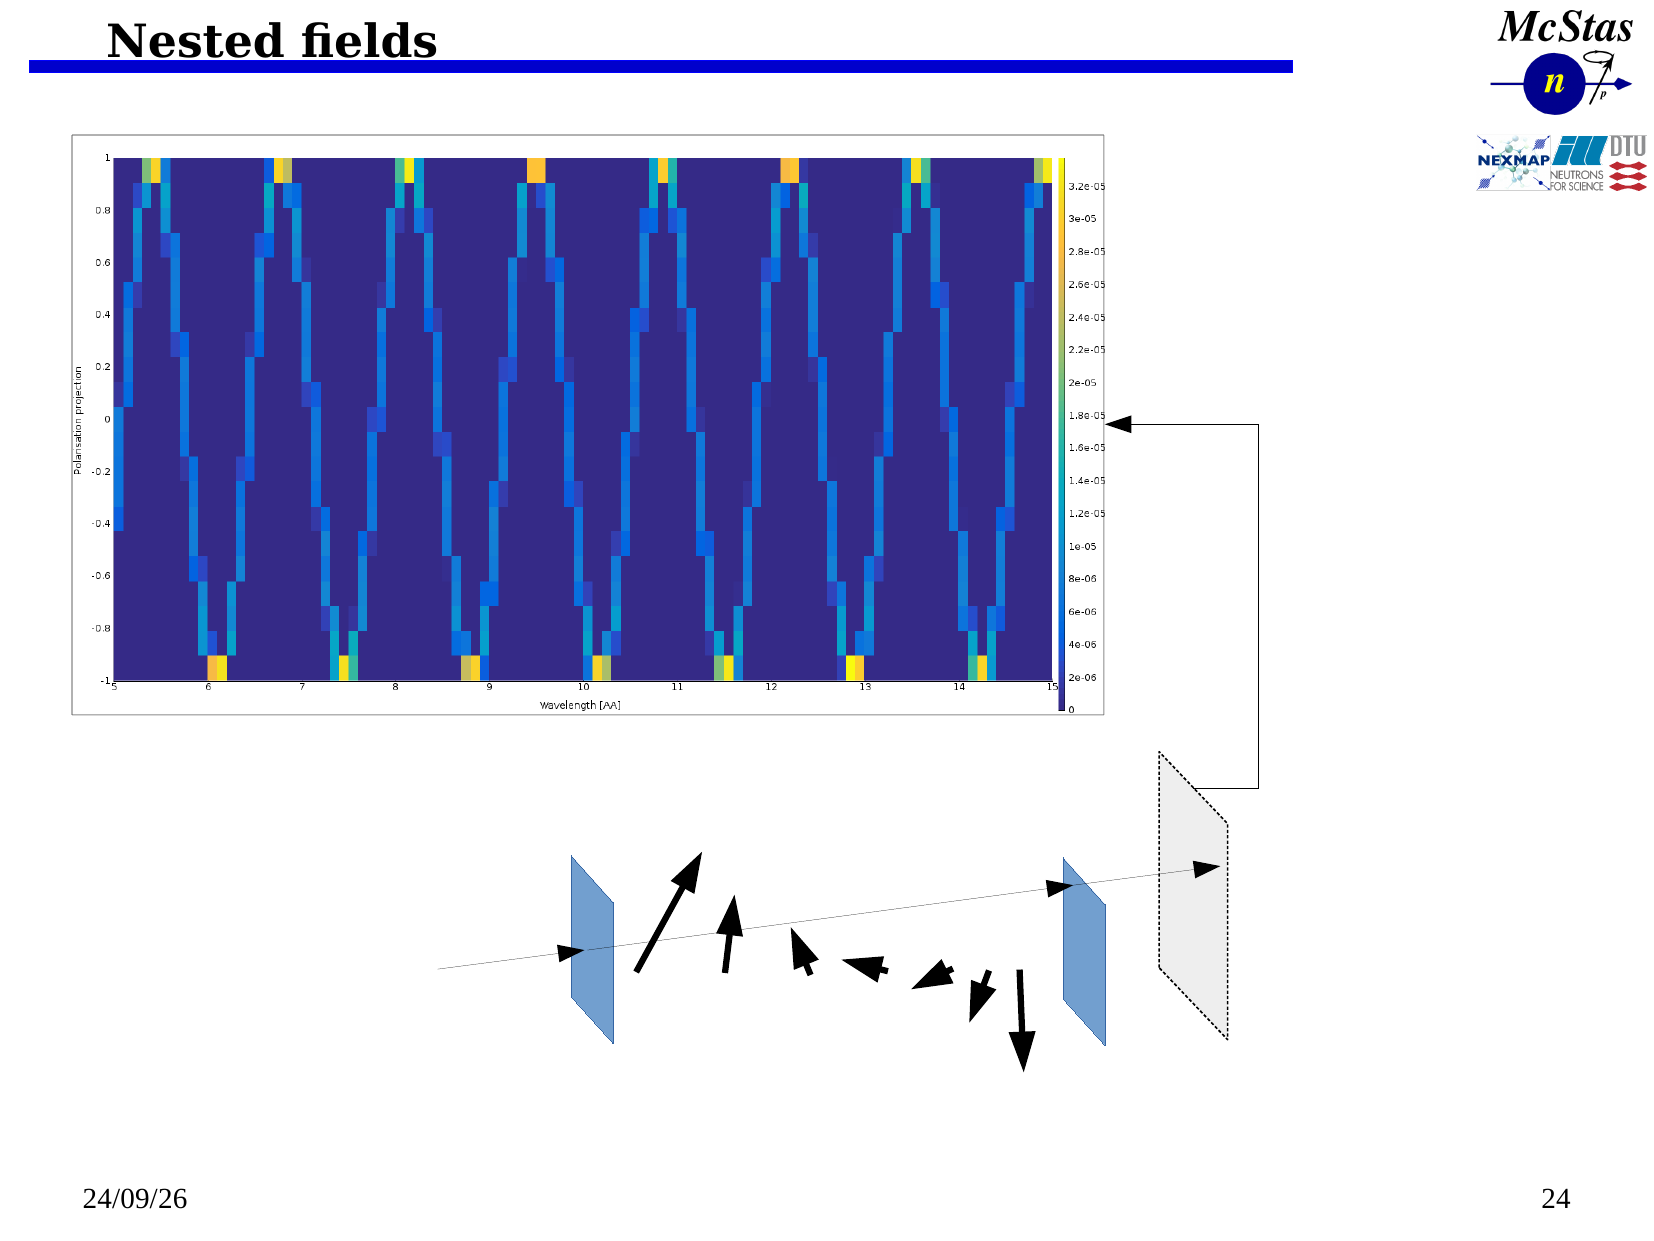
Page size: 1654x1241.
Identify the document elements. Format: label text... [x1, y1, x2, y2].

text_box [1063, 884, 1106, 1046]
title Nested fields [106, 11, 1489, 71]
picture [70, 133, 1105, 716]
text_box [571, 855, 614, 1044]
text_box [1159, 751, 1228, 1040]
text_box [1063, 857, 1086, 884]
picture [1476, 10, 1647, 191]
